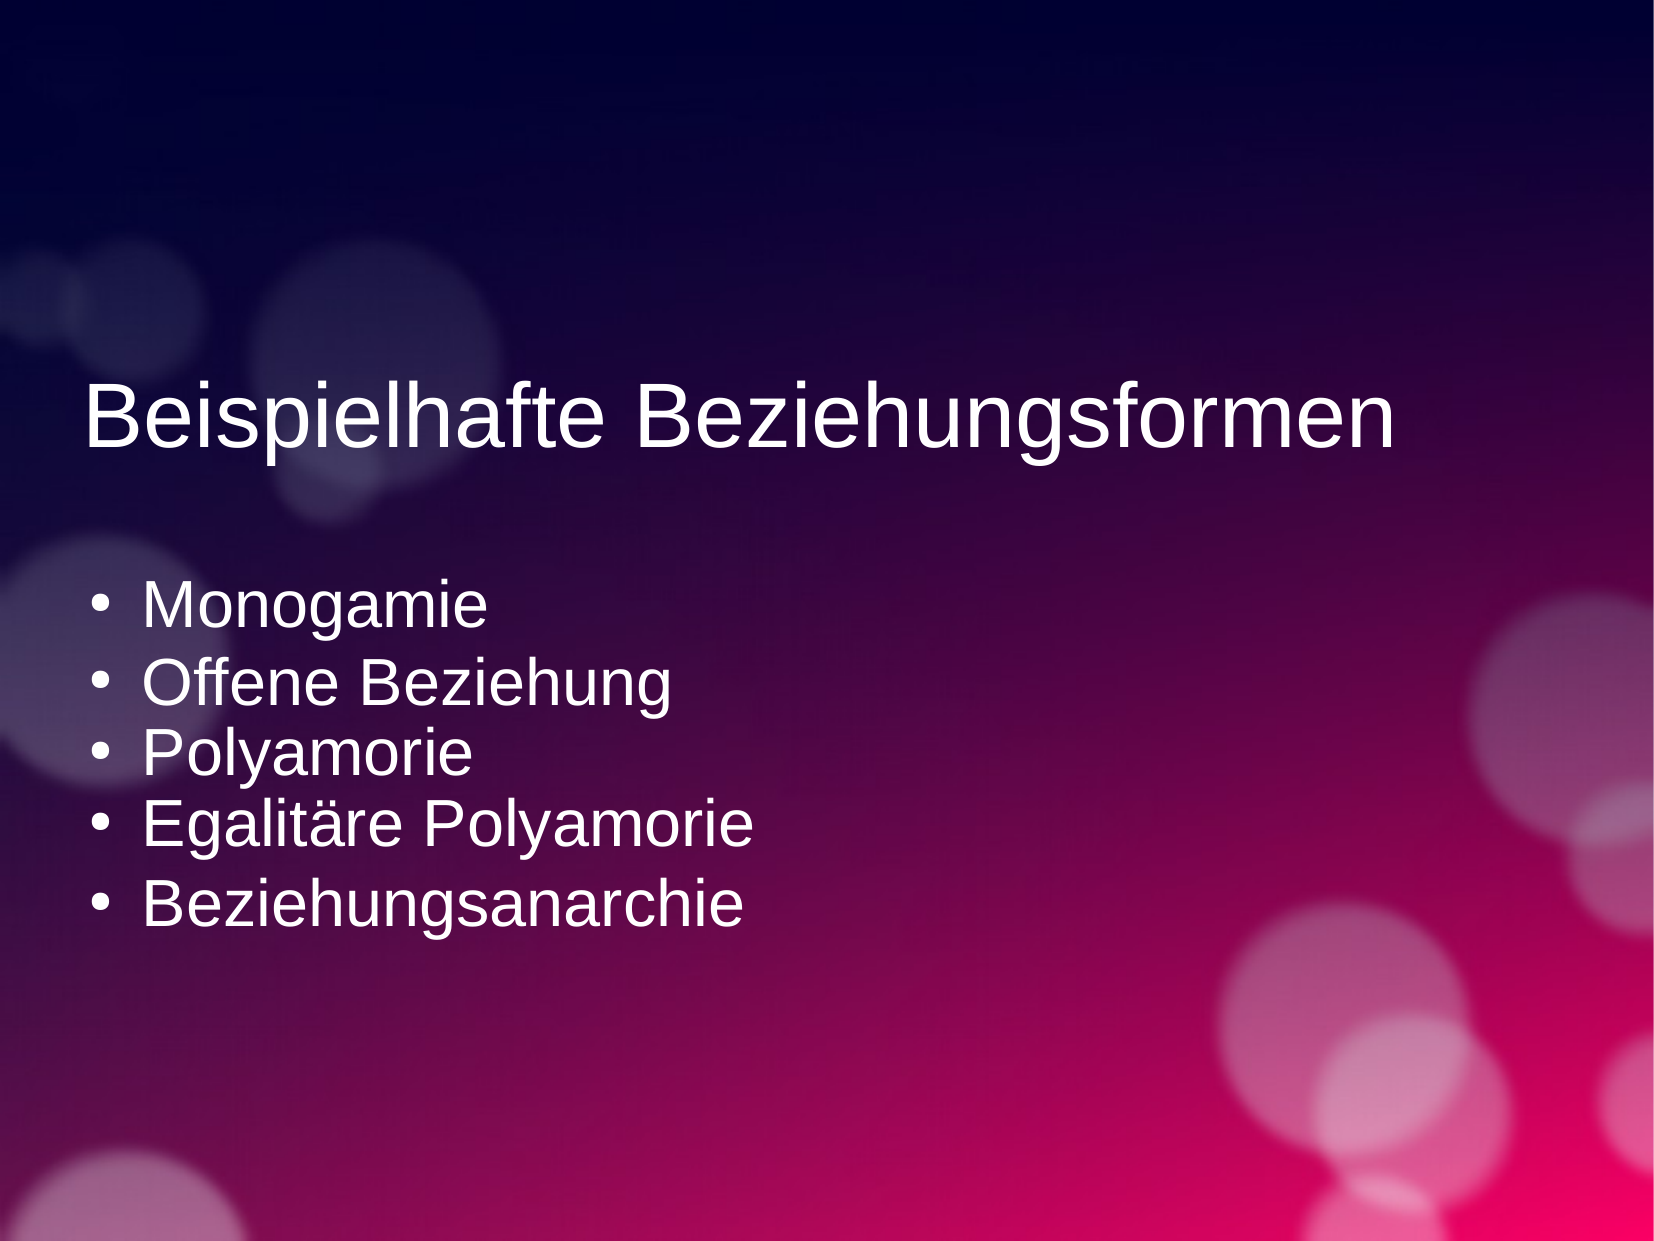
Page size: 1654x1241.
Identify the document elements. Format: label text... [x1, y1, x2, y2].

title Beispielhafte Beziehungsformen [82, 312, 1571, 520]
list Polyamorie [70, 715, 1560, 804]
list Egalitäre Polyamorie [70, 786, 1559, 866]
list Beziehungsanarchie [70, 866, 1560, 954]
list Monogamie [70, 566, 1560, 644]
picture [0, 0, 1654, 1241]
list Offene Beziehung [70, 644, 1560, 715]
